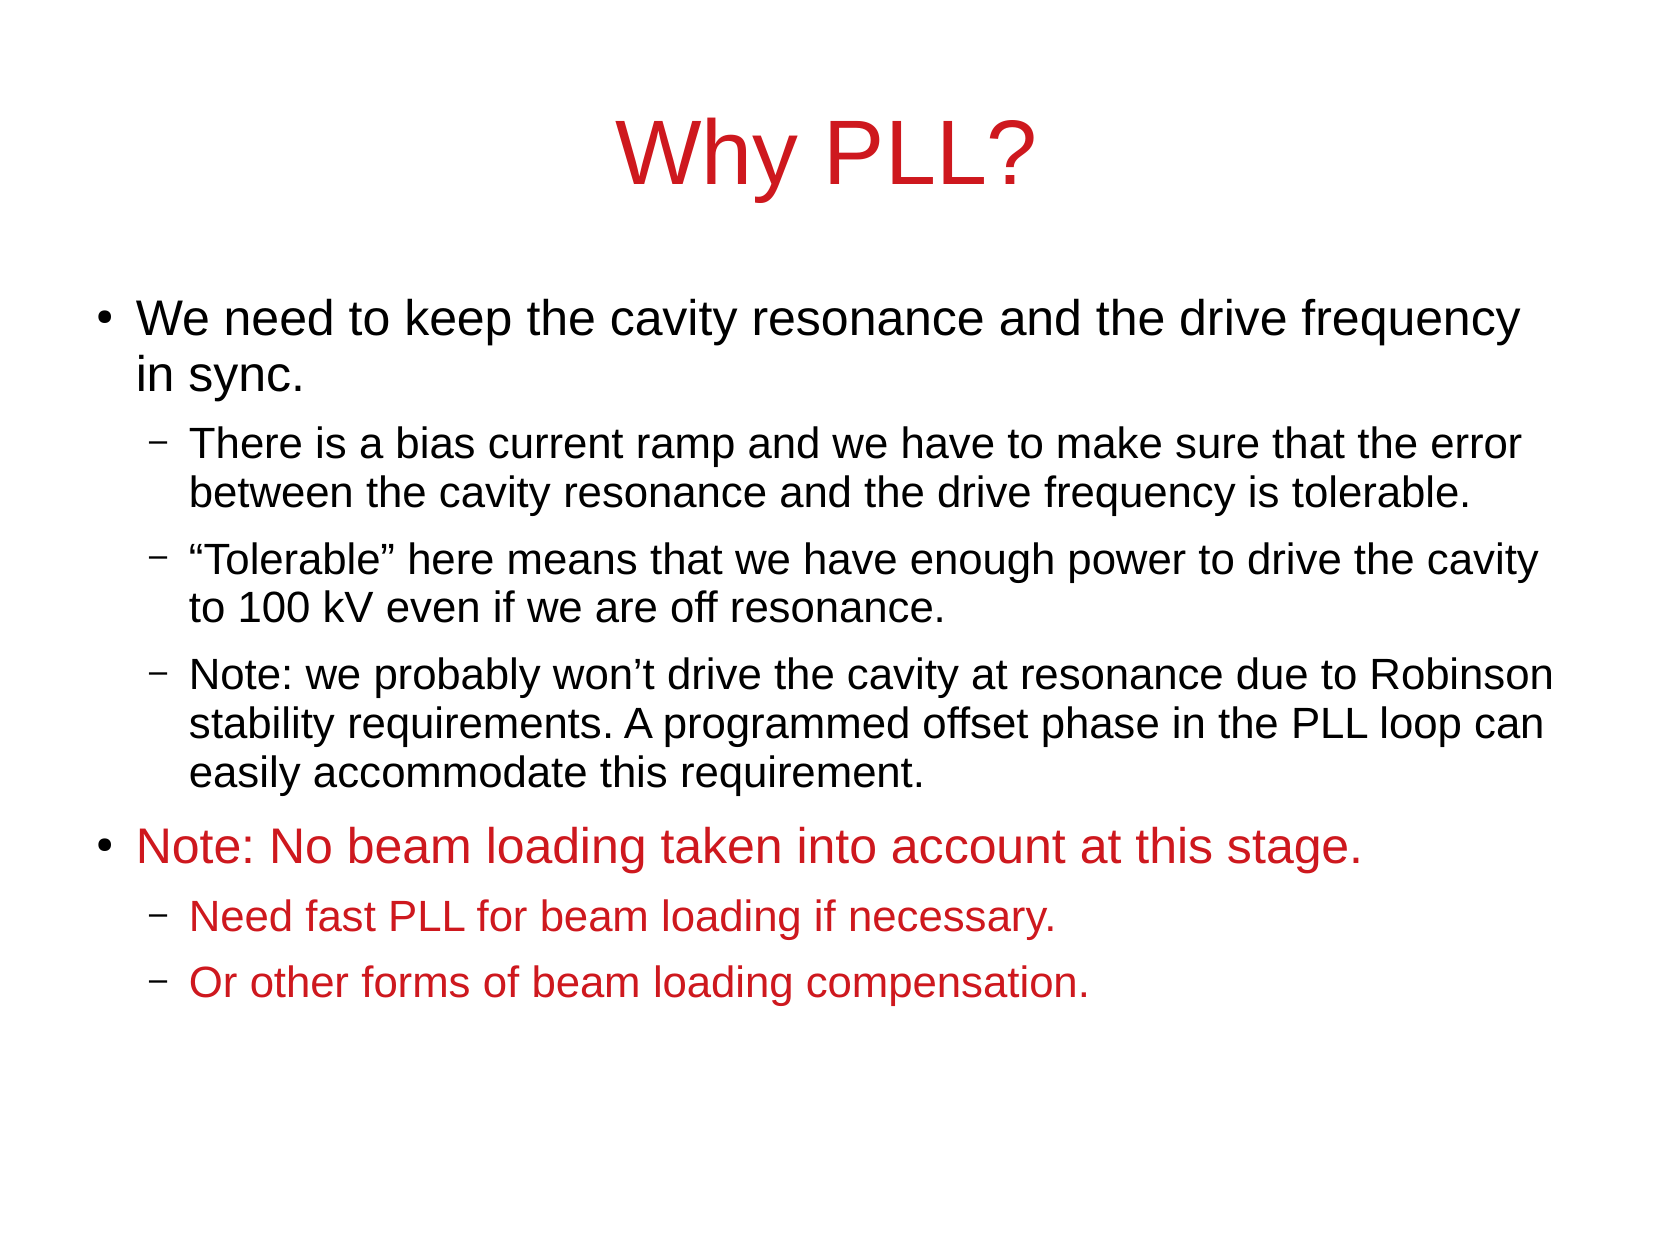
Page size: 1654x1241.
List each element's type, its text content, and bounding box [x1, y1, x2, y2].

list We need to keep the cavity resonance and the drive frequency in sync. There is a bias current ramp and we have to make sure that the error between the cavity resonance and the drive frequency is tolerable. “Tolerable” here means that we have enough power to drive the cavity to 100 kV even if we are off resonance. Note: we probably won’t drive the cavity at resonance due to Robinson stability requirements. A programmed offset phase in the PLL loop can easily accommodate this requirement. Note: No beam loading taken into account at this stage. Need fast PLL for beam loading if necessary. Or other forms of beam loading compensation. [82, 290, 1571, 1010]
title Why PLL? [82, 49, 1571, 257]
